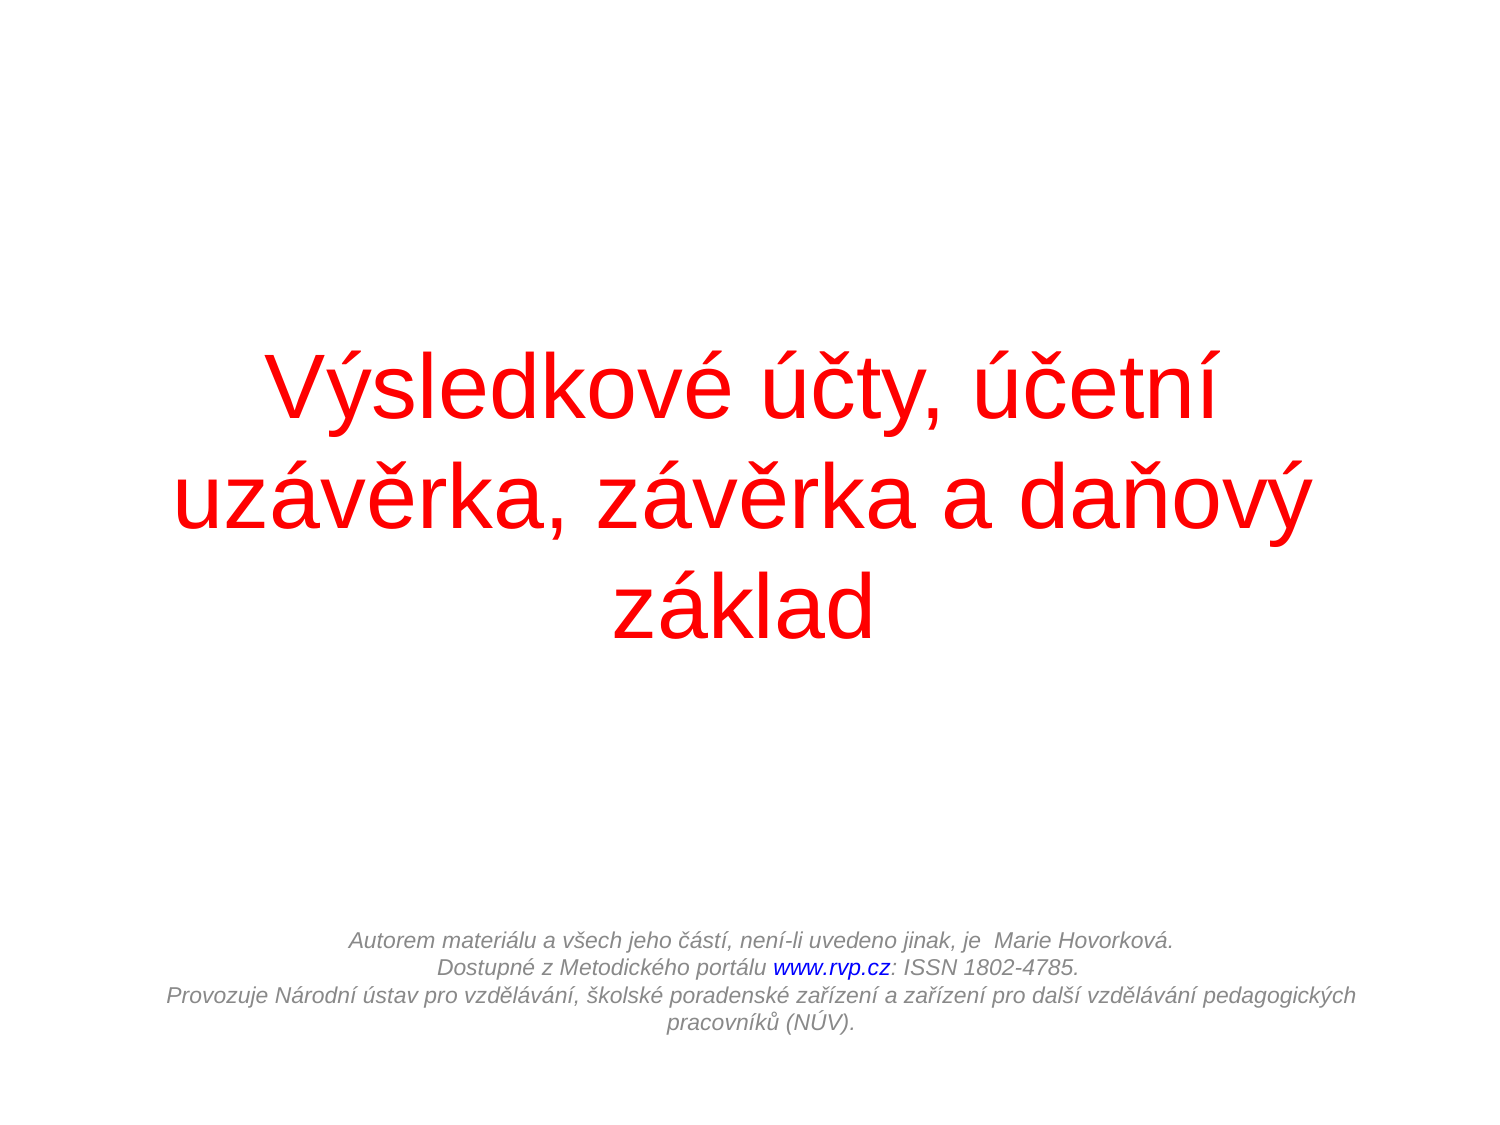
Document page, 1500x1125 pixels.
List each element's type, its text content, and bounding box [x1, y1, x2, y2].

title Výsledkové účty, účetní uzávěrka, závěrka a daňový základ [100, 319, 1388, 665]
text_box Autorem materiálu a všech jeho částí, není-li uvedeno jinak, je Marie Hovorková. Dostupné z Metodického portálu www.rvp.cz: ISSN 1802-4785. Provozuje Národní ústav pro vzdělávání, školské poradenské zařízení a zařízení pro další vzdělávání pedagogických pracovníků (NÚV). [147, 964, 1377, 1025]
